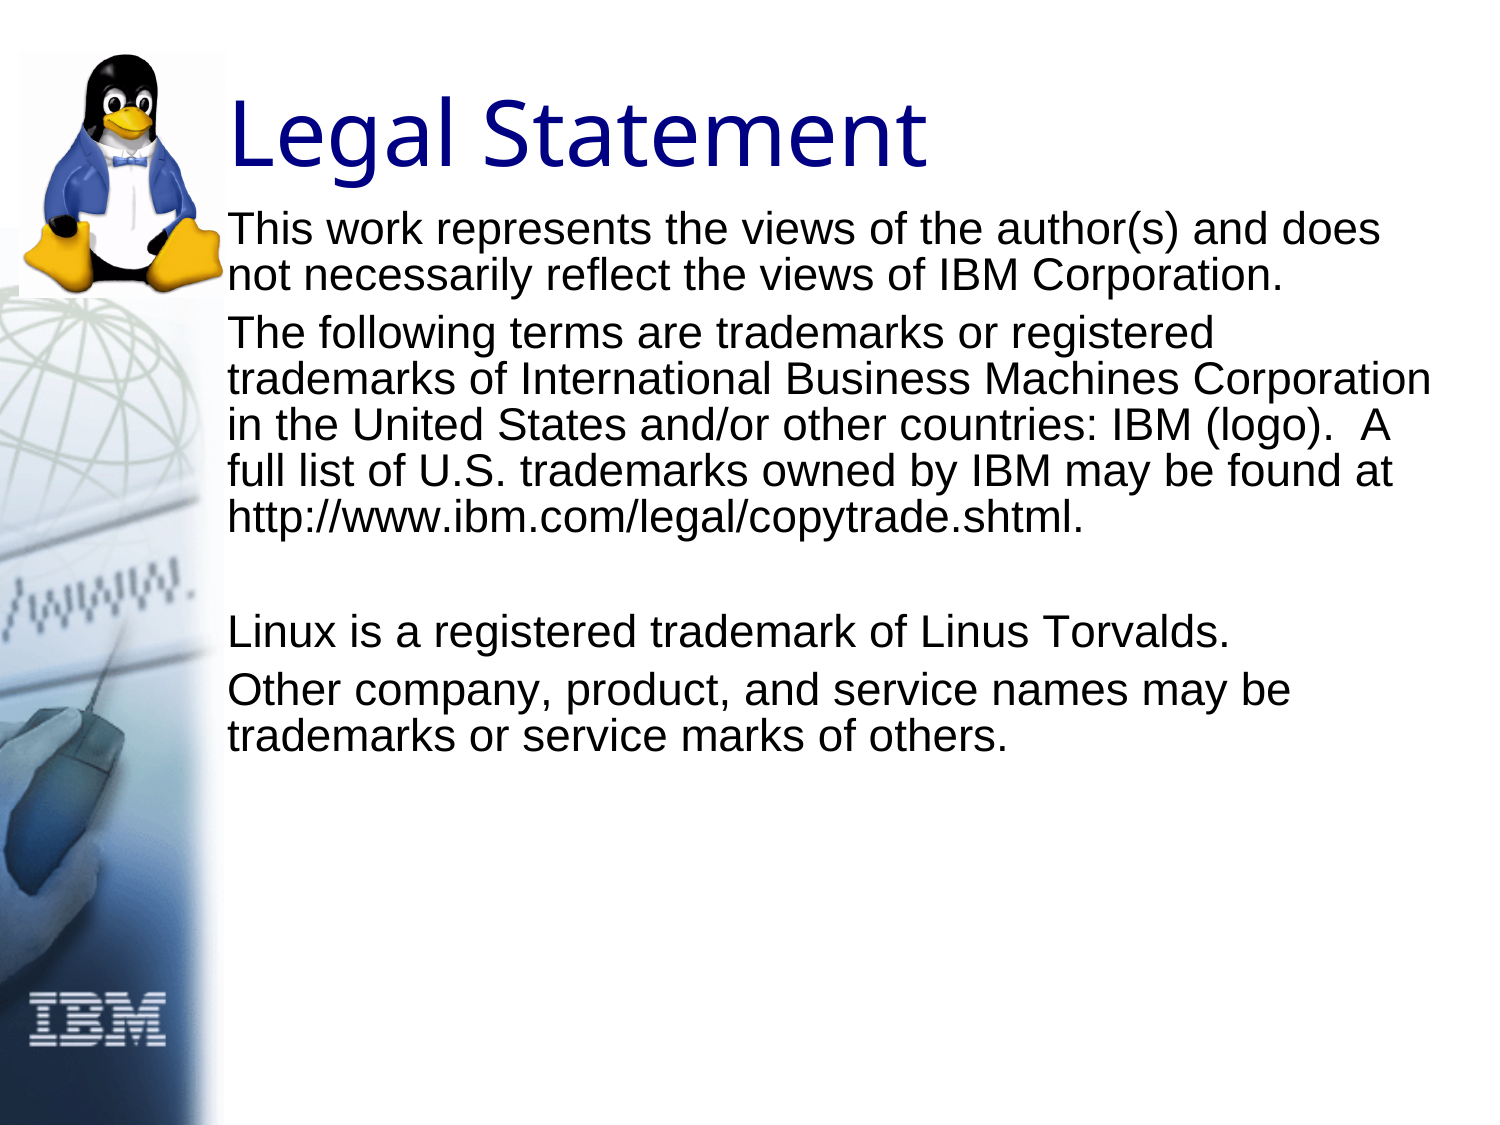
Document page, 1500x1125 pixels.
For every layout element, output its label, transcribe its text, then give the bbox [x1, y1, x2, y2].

title Legal Statement [212, 62, 1375, 199]
list This work represents the views of the author(s) and does not necessarily reflect the views of IBM Corporation. The following terms are trademarks or registered trademarks of International Business Machines Corporation in the United States and/or other countries: IBM (logo). A full list of U.S. trademarks owned by IBM may be found at http://www.ibm.com/legal/copytrade.shtml. Linux is a registered trademark of Linus Torvalds. Other company, product, and service names may be trademarks or service marks of others. [212, 199, 1463, 1125]
